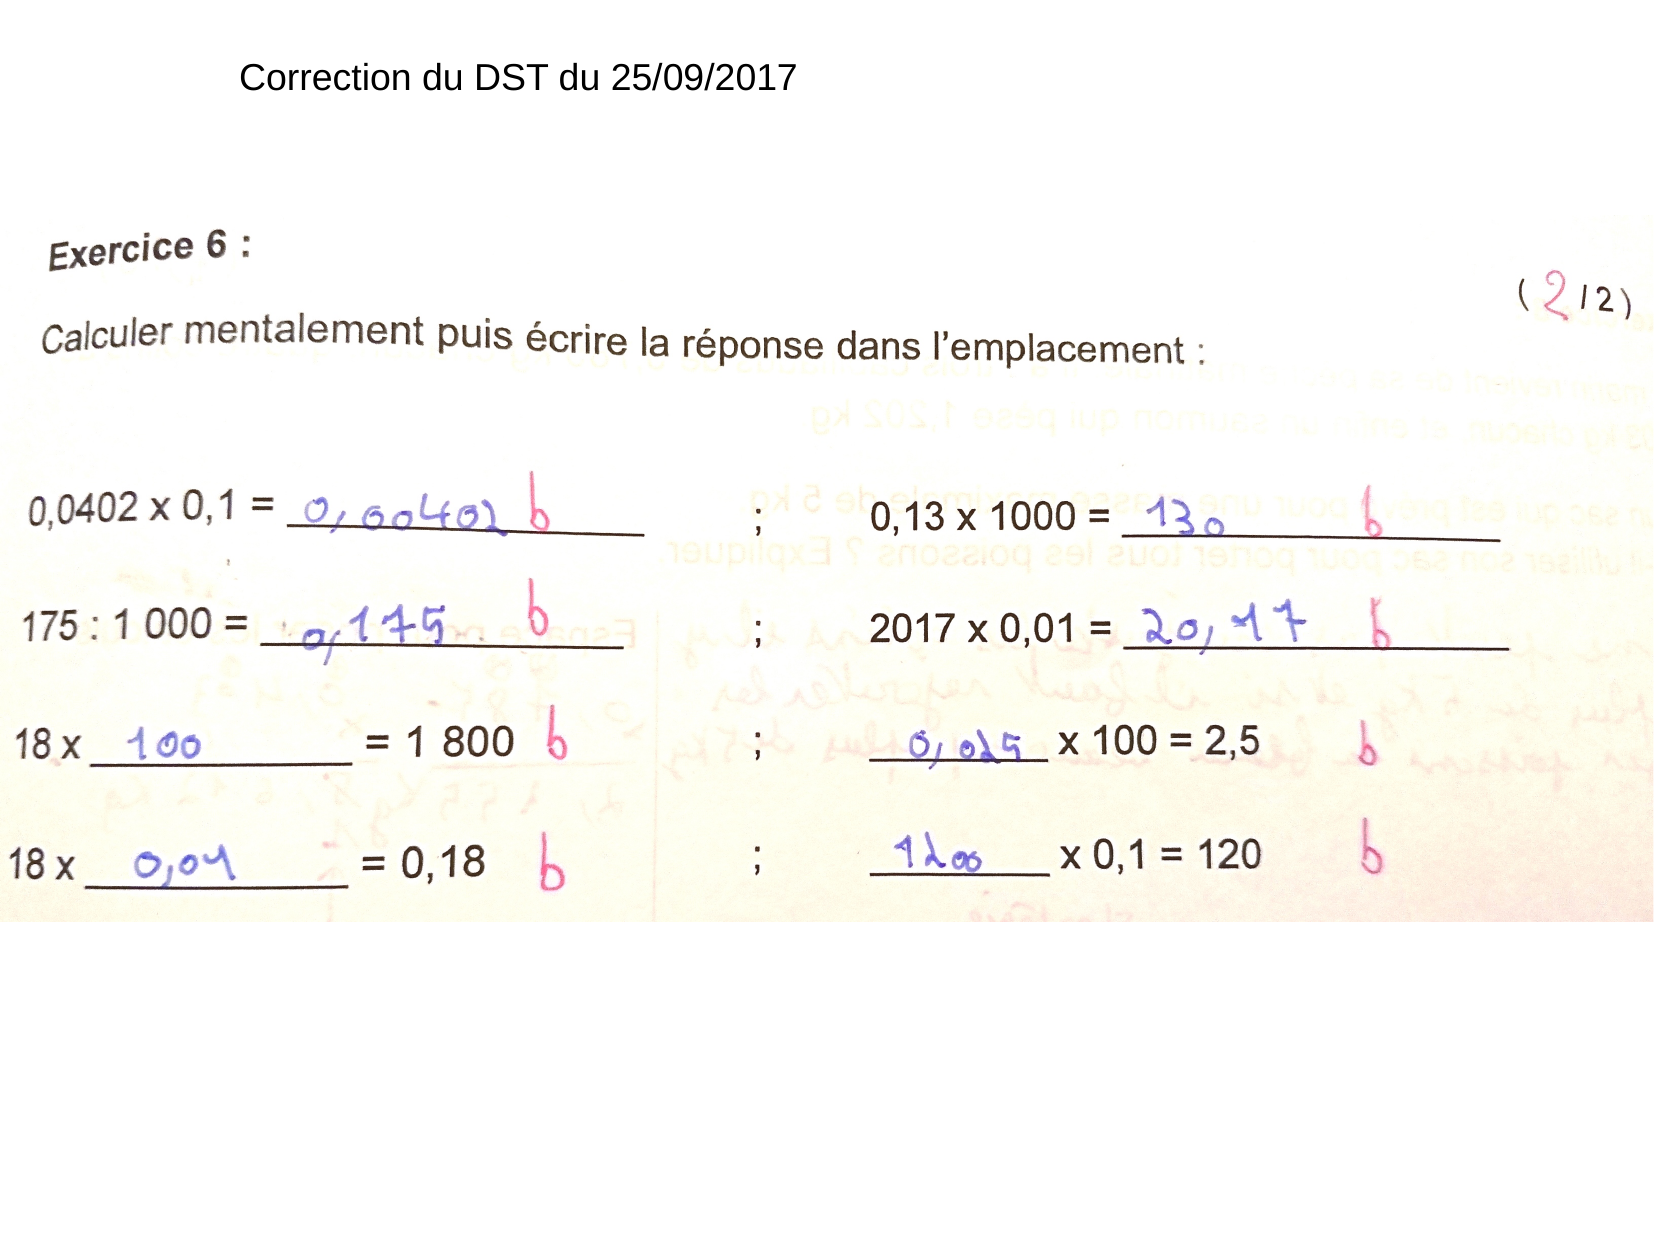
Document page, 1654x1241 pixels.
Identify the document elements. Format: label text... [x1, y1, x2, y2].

text_box Correction du DST du 25/09/2017 [224, 49, 813, 107]
picture [0, 215, 1654, 922]
